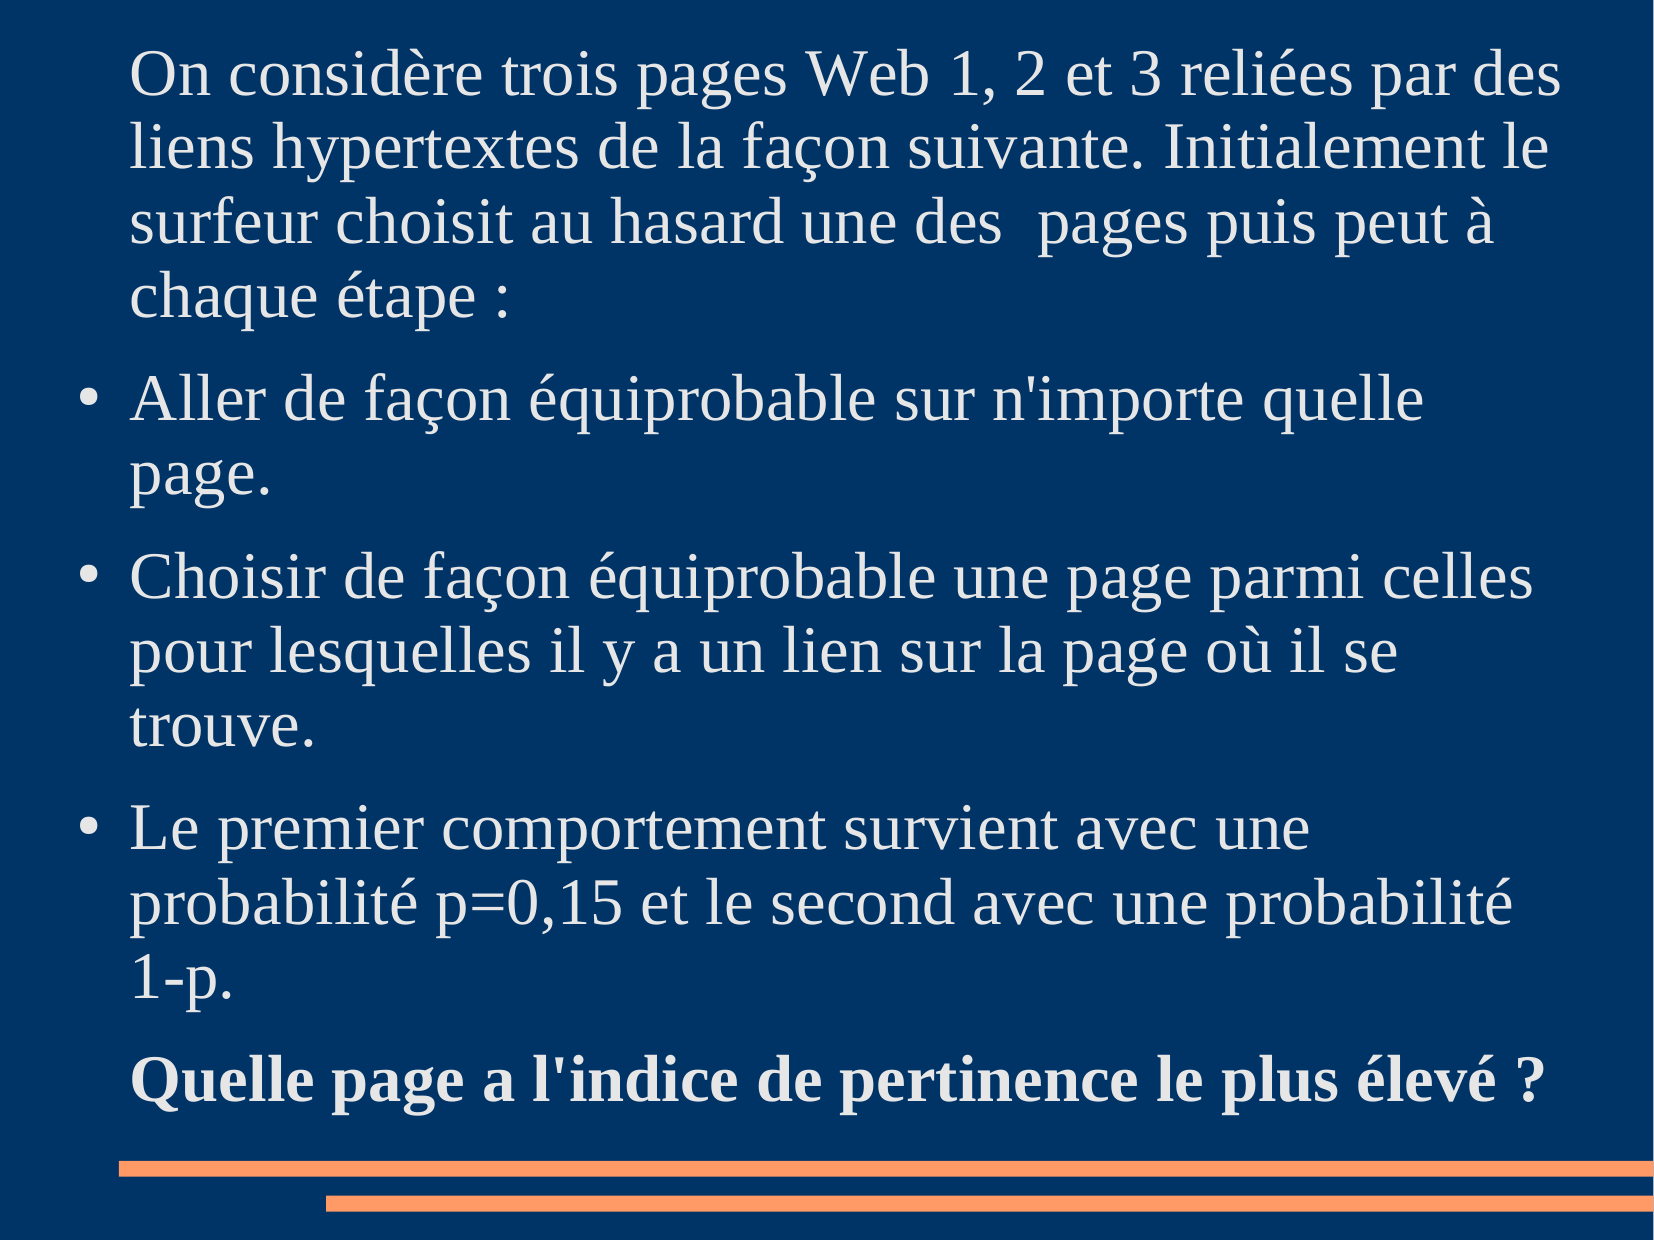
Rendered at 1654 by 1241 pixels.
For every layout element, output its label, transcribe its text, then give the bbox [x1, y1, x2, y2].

list On considère trois pages Web 1, 2 et 3 reliées par des liens hypertextes de la façon suivante. Initialement le surfeur choisit au hasard une des pages puis peut à chaque étape : Aller de façon équiprobable sur n'importe quelle page. Choisir de façon équiprobable une page parmi celles pour lesquelles il y a un lien sur la page où il se trouve. Le premier comportement survient avec une probabilité p=0,15 et le second avec une probabilité 1-p. Quelle page a l'indice de pertinence le plus élevé ? [59, 35, 1583, 1117]
